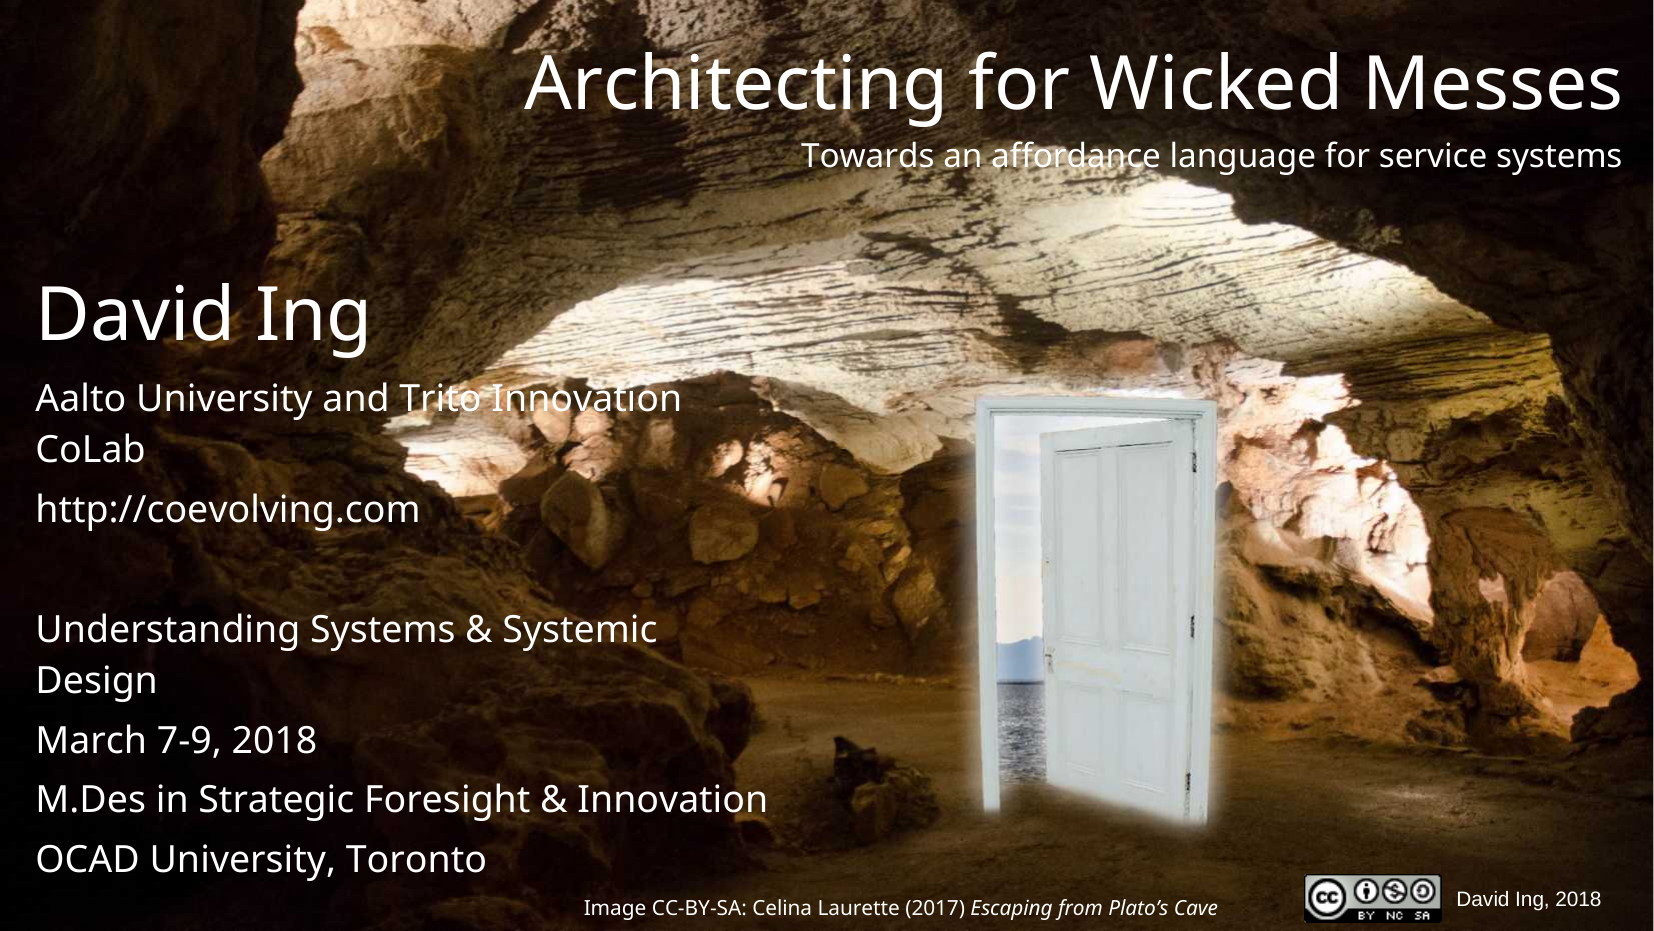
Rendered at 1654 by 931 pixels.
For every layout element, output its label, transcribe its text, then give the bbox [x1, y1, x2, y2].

text_box David Ing, 2018 [1442, 880, 1617, 920]
text_box Image CC-BY-SA: Celina Laurette (2017) Escaping from Plato’s Cave [568, 885, 1292, 930]
title Architecting for Wicked Messes Towards an affordance language for service systems [515, 29, 1625, 282]
list David Ing Aalto University and Trito Innovation CoLab http://coevolving.com Understanding Systems & Systemic Design March 7-9, 2018 M.Des in Strategic Foresight & Innovation OCAD University, Toronto [17, 417, 790, 884]
picture [0, 0, 1654, 931]
